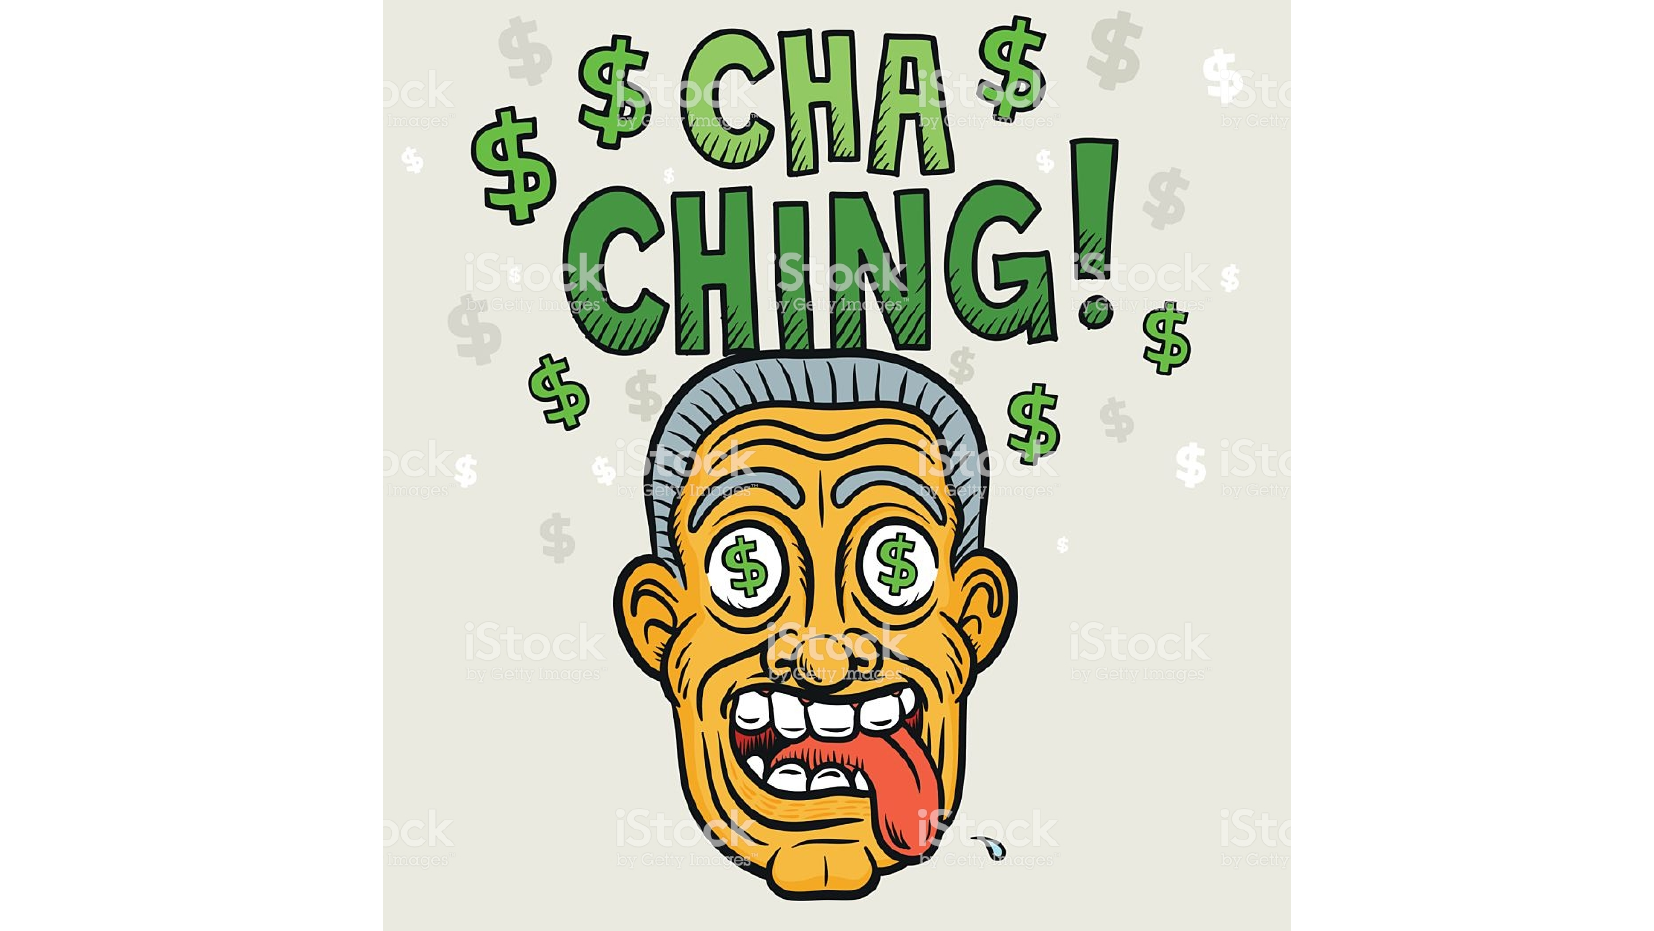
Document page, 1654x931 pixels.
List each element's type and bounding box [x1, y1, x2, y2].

picture [383, 0, 1291, 931]
